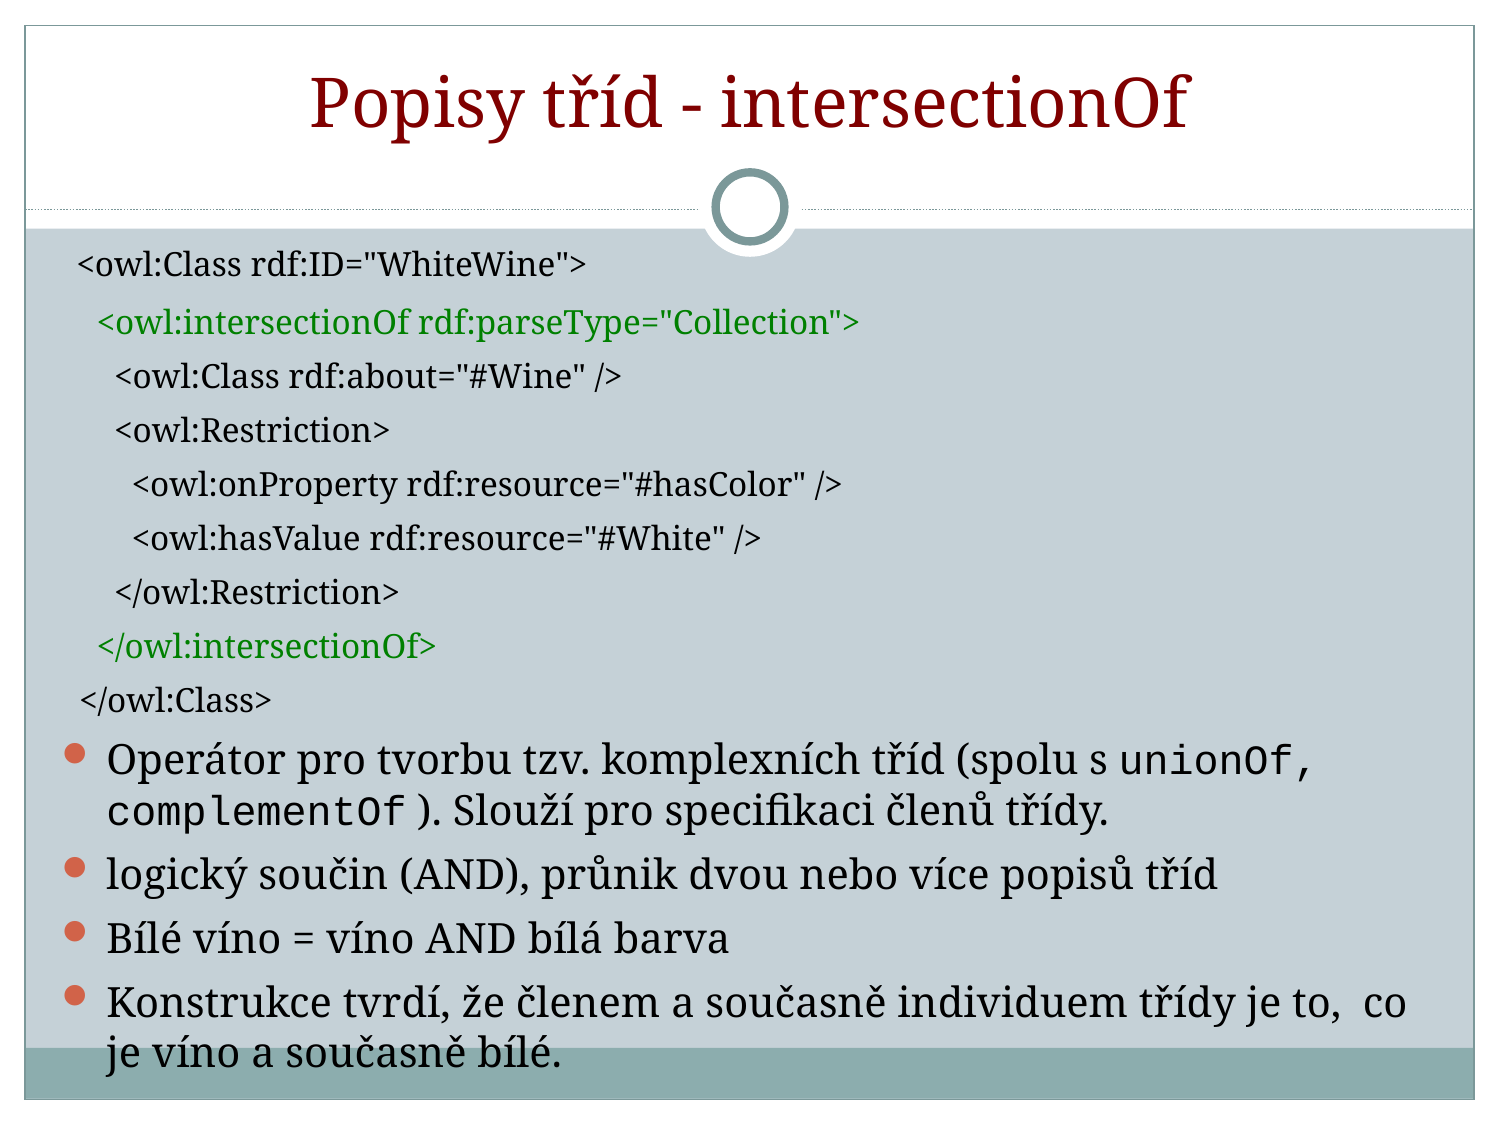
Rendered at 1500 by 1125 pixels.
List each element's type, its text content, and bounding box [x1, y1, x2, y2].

list <owl:Class rdf:ID="WhiteWine"> <owl:intersectionOf rdf:parseType="Collection"> <owl:Class rdf:about="#Wine" /> <owl:Restriction> <owl:onProperty rdf:resource="#hasColor" /> <owl:hasValue rdf:resource="#White" /> </owl:Restriction> </owl:intersectionOf> </owl:Class> Operátor pro tvorbu tzv. komplexních tříd (spolu s unionOf, complementOf ). Slouží pro specifikaci členů třídy. logický součin (AND), průnik dvou nebo více popisů tříd Bílé víno = víno AND bílá barva Konstrukce tvrdí, že členem a současně individuem třídy je to, co je víno a současně bílé. [46, 212, 1447, 1125]
title Popisy tříd - intersectionOf [49, 37, 1450, 163]
